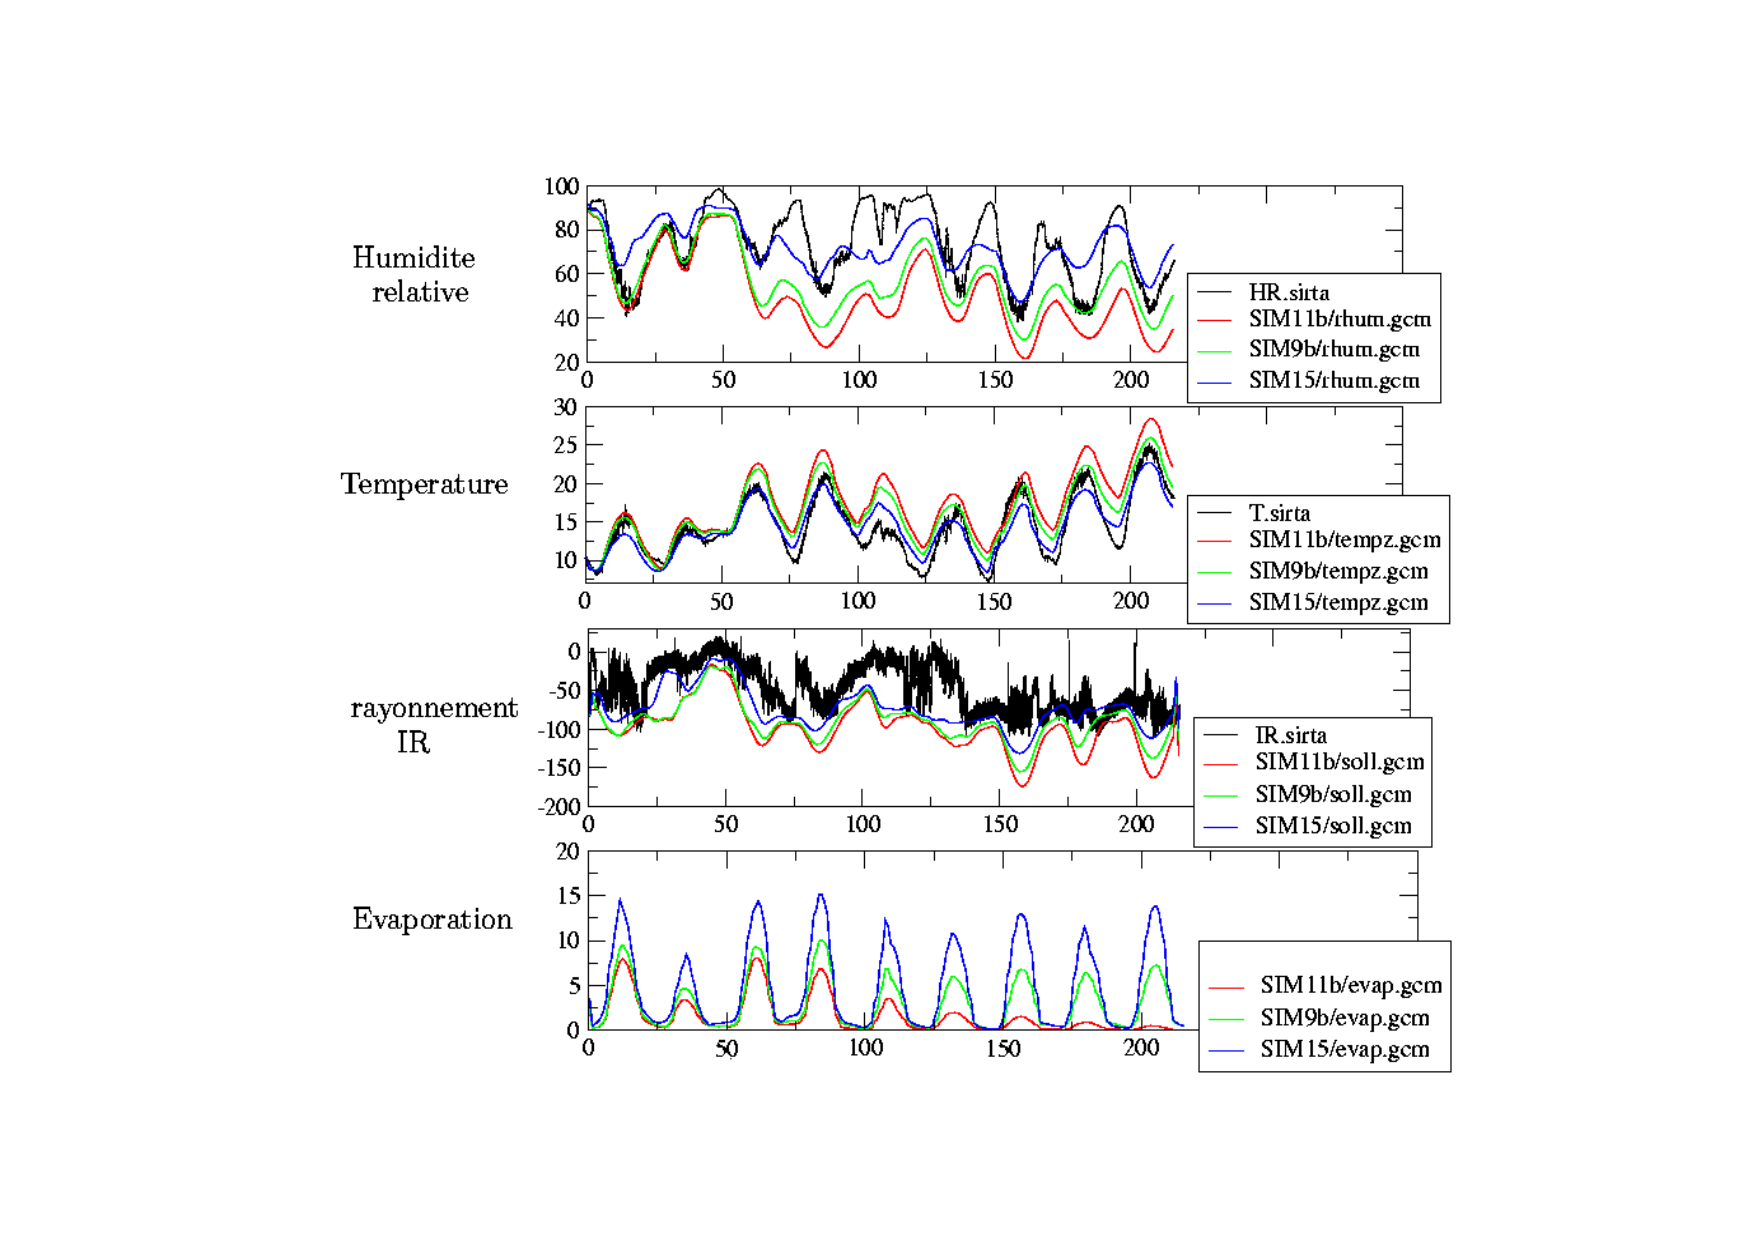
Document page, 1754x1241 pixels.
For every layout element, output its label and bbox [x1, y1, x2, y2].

picture [322, 171, 1467, 1087]
